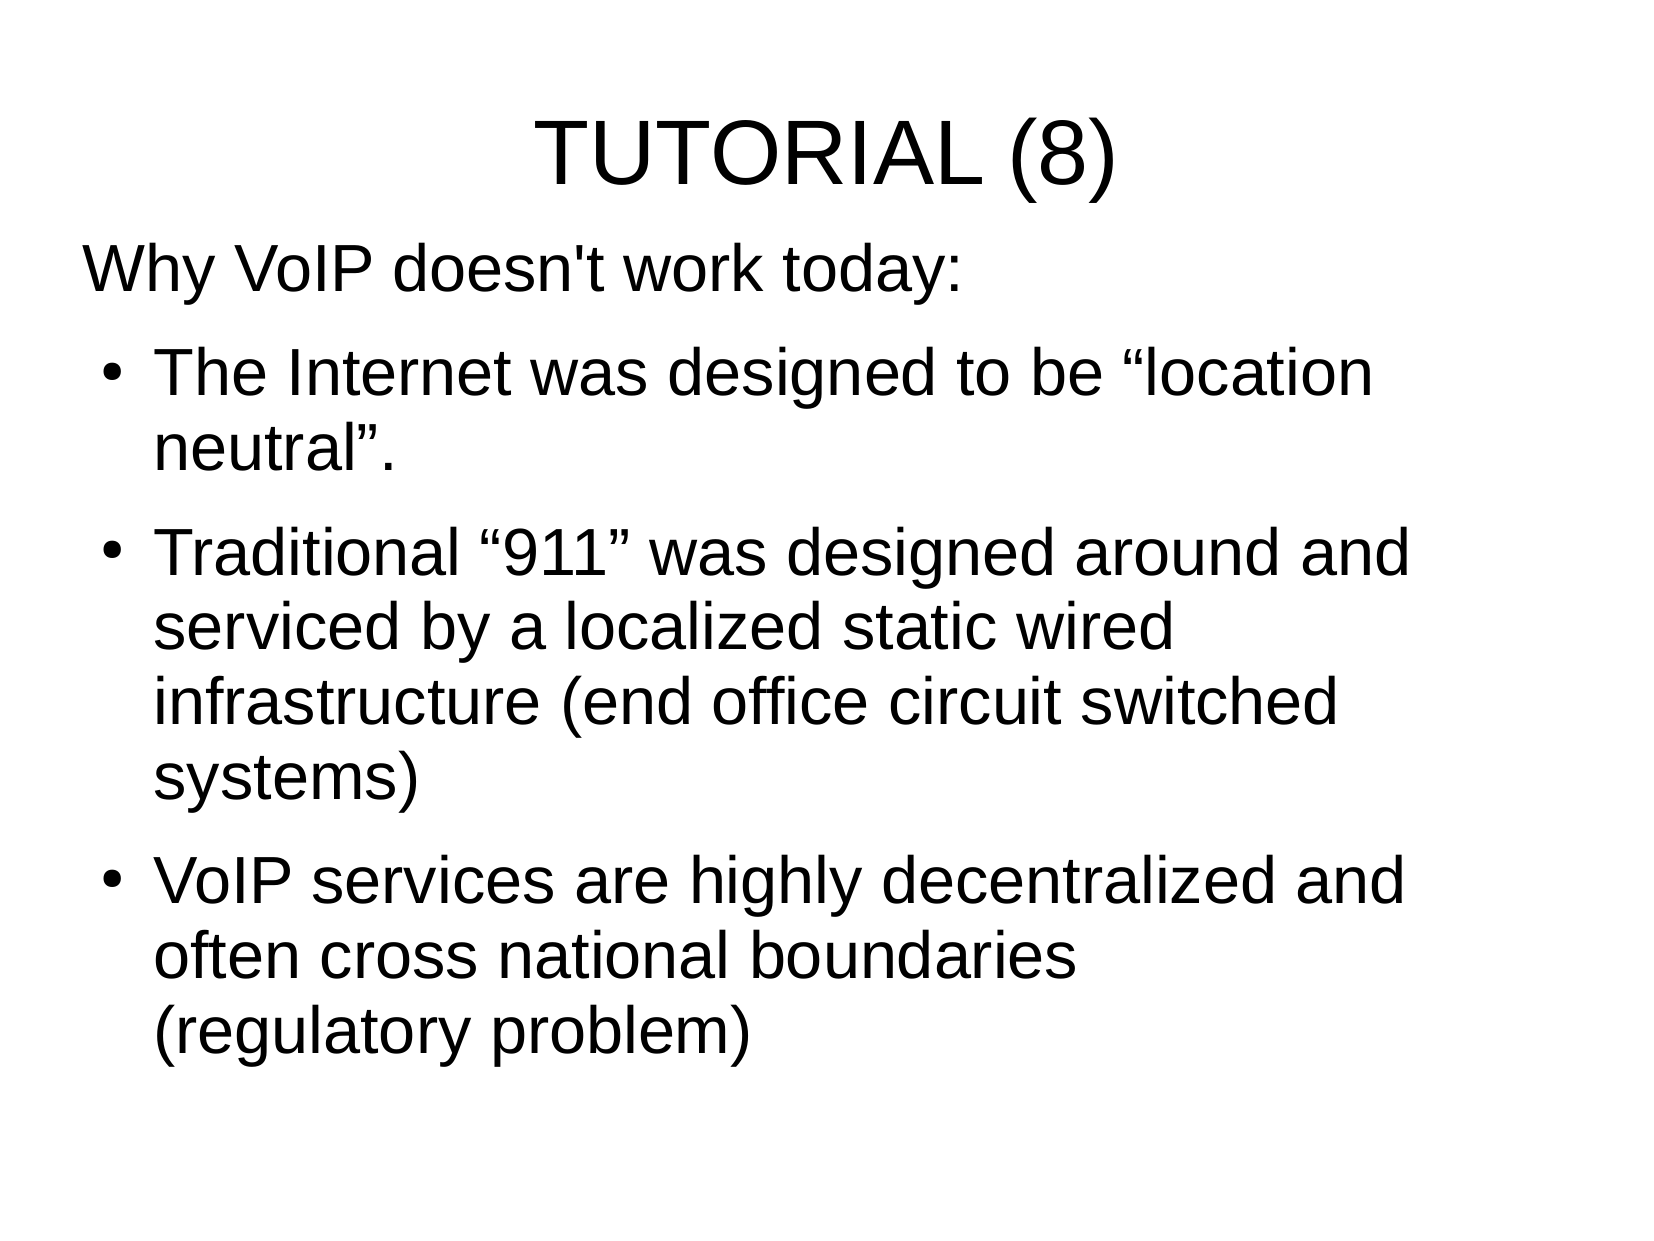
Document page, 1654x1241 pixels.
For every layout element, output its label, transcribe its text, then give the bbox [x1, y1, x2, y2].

list Why VoIP doesn't work today: The Internet was designed to be “location neutral”. Traditional “911” was designed around and serviced by a localized static wired infrastructure (end office circuit switched systems) VoIP services are highly decentralized and often cross national boundaries (regulatory problem) [82, 231, 1571, 1066]
title TUTORIAL (8) [82, 56, 1571, 231]
